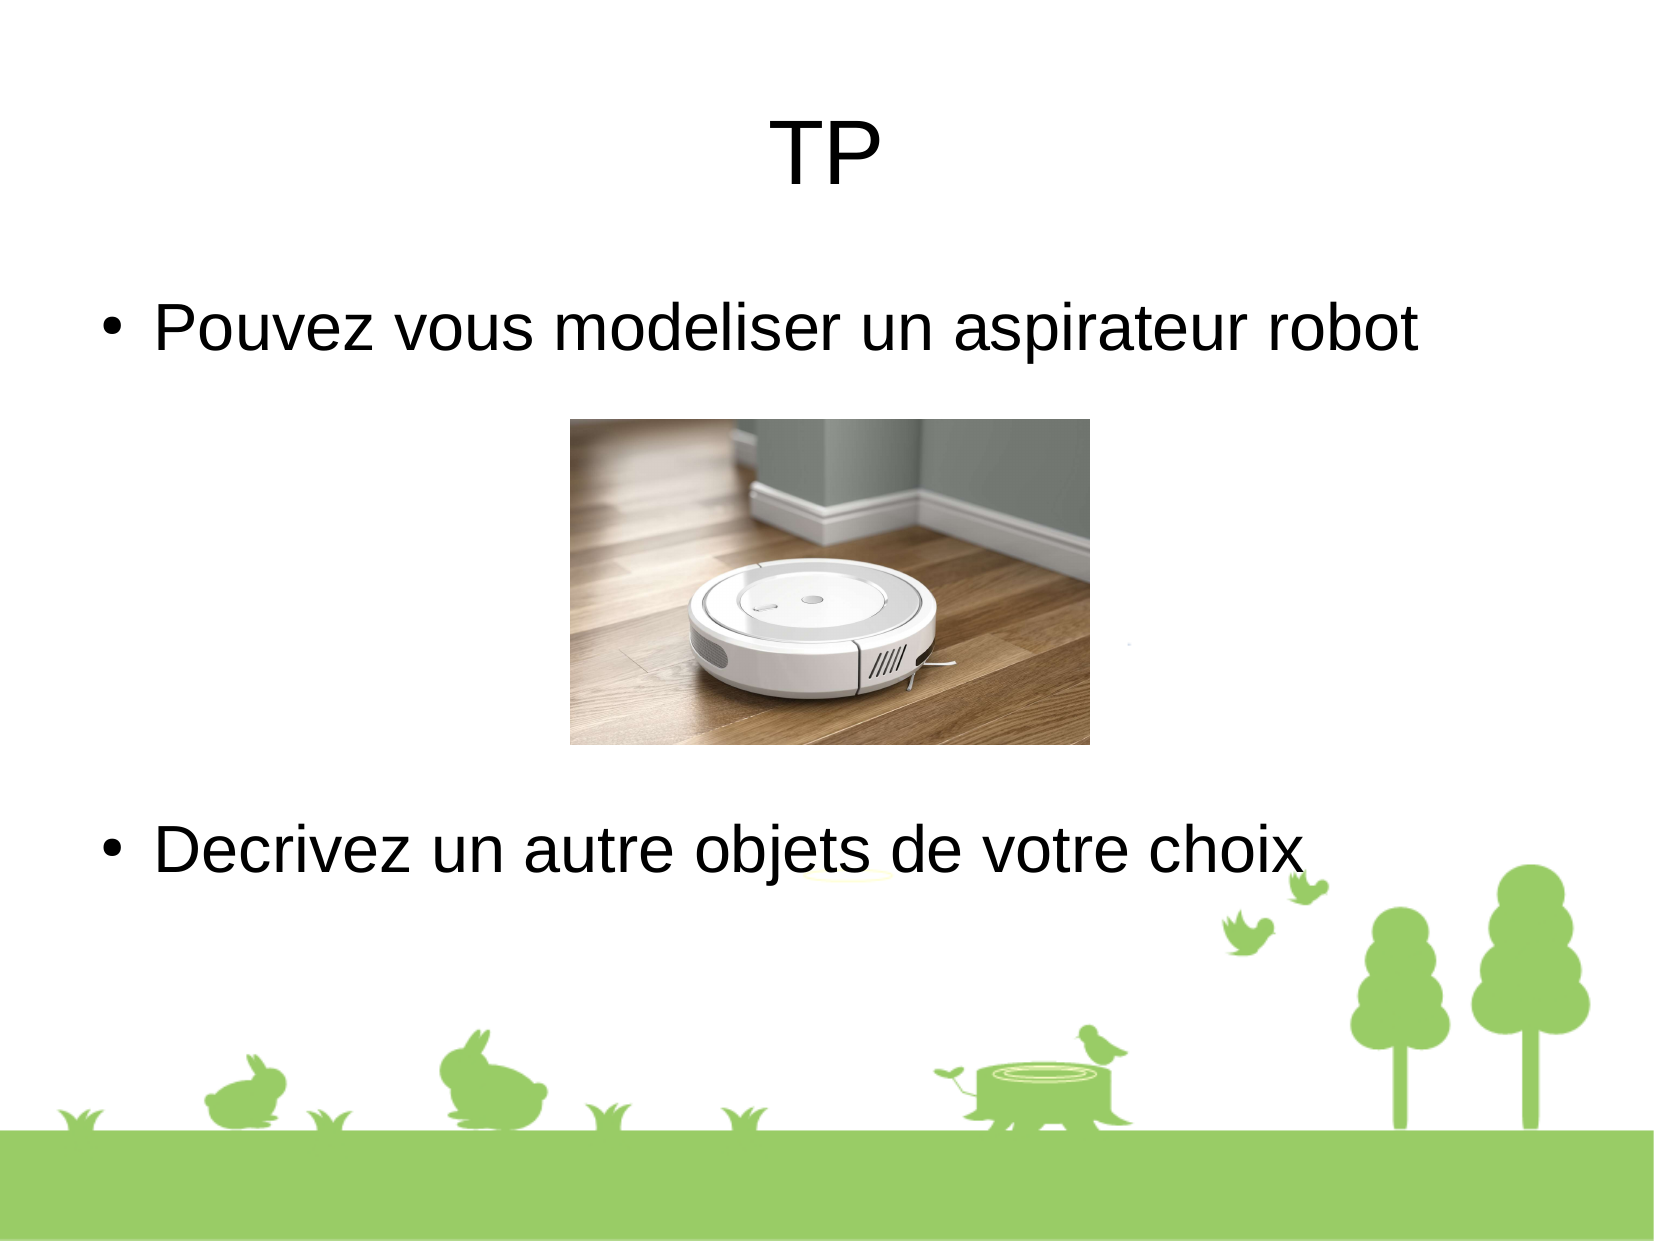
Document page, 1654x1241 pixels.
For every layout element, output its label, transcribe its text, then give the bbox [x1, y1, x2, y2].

picture [0, 0, 1654, 1241]
title TP [82, 49, 1571, 257]
list Pouvez vous modeliser un aspirateur robot Decrivez un autre objets de votre choix [82, 290, 1571, 1010]
